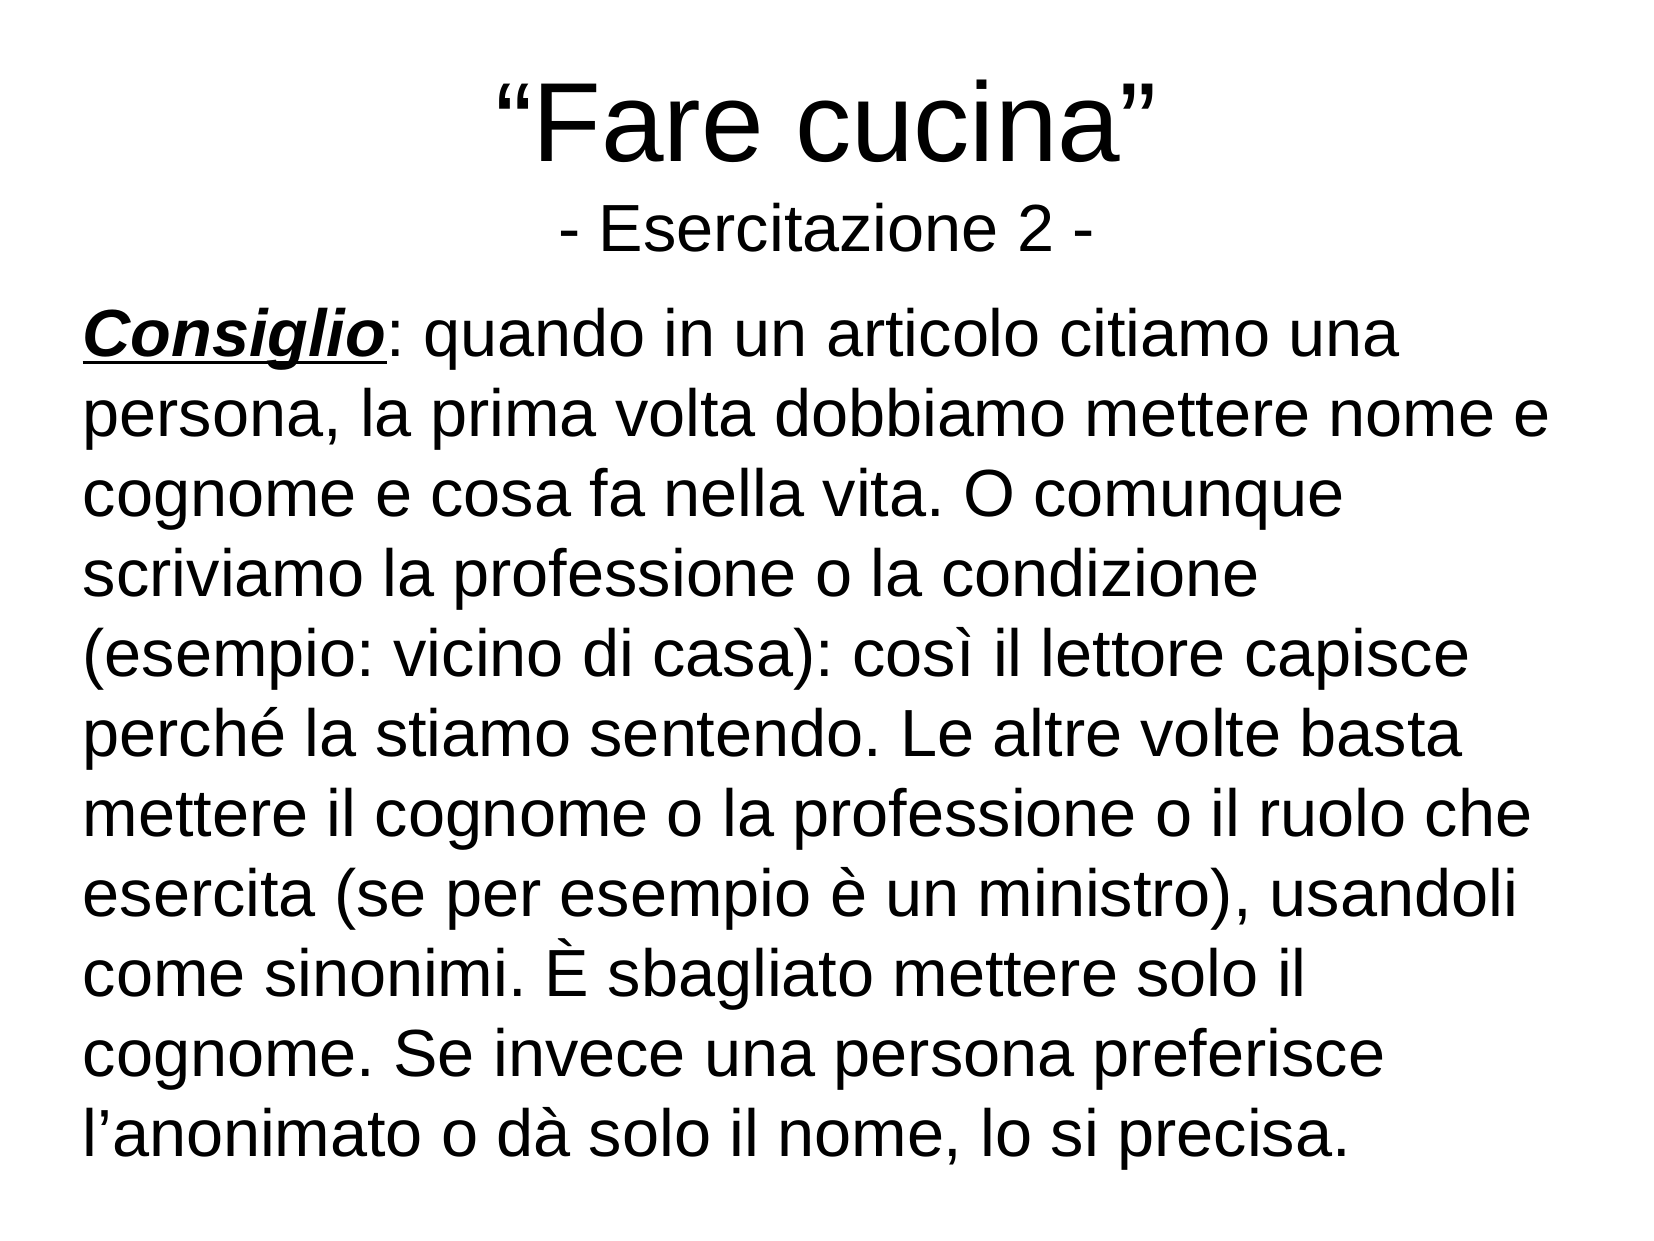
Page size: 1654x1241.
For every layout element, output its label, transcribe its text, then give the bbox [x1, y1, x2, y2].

title “Fare cucina” - Esercitazione 2 - [82, 49, 1571, 257]
list Consiglio: quando in un articolo citiamo una persona, la prima volta dobbiamo mettere nome e cognome e cosa fa nella vita. O comunque scriviamo la professione o la condizione (esempio: vicino di casa): così il lettore capisce perché la stiamo sentendo. Le altre volte basta mettere il cognome o la professione o il ruolo che esercita (se per esempio è un ministro), usandoli come sinonimi. È sbagliato mettere solo il cognome. Se invece una persona preferisce l’anonimato o dà solo il nome, lo si precisa. [82, 290, 1571, 1191]
